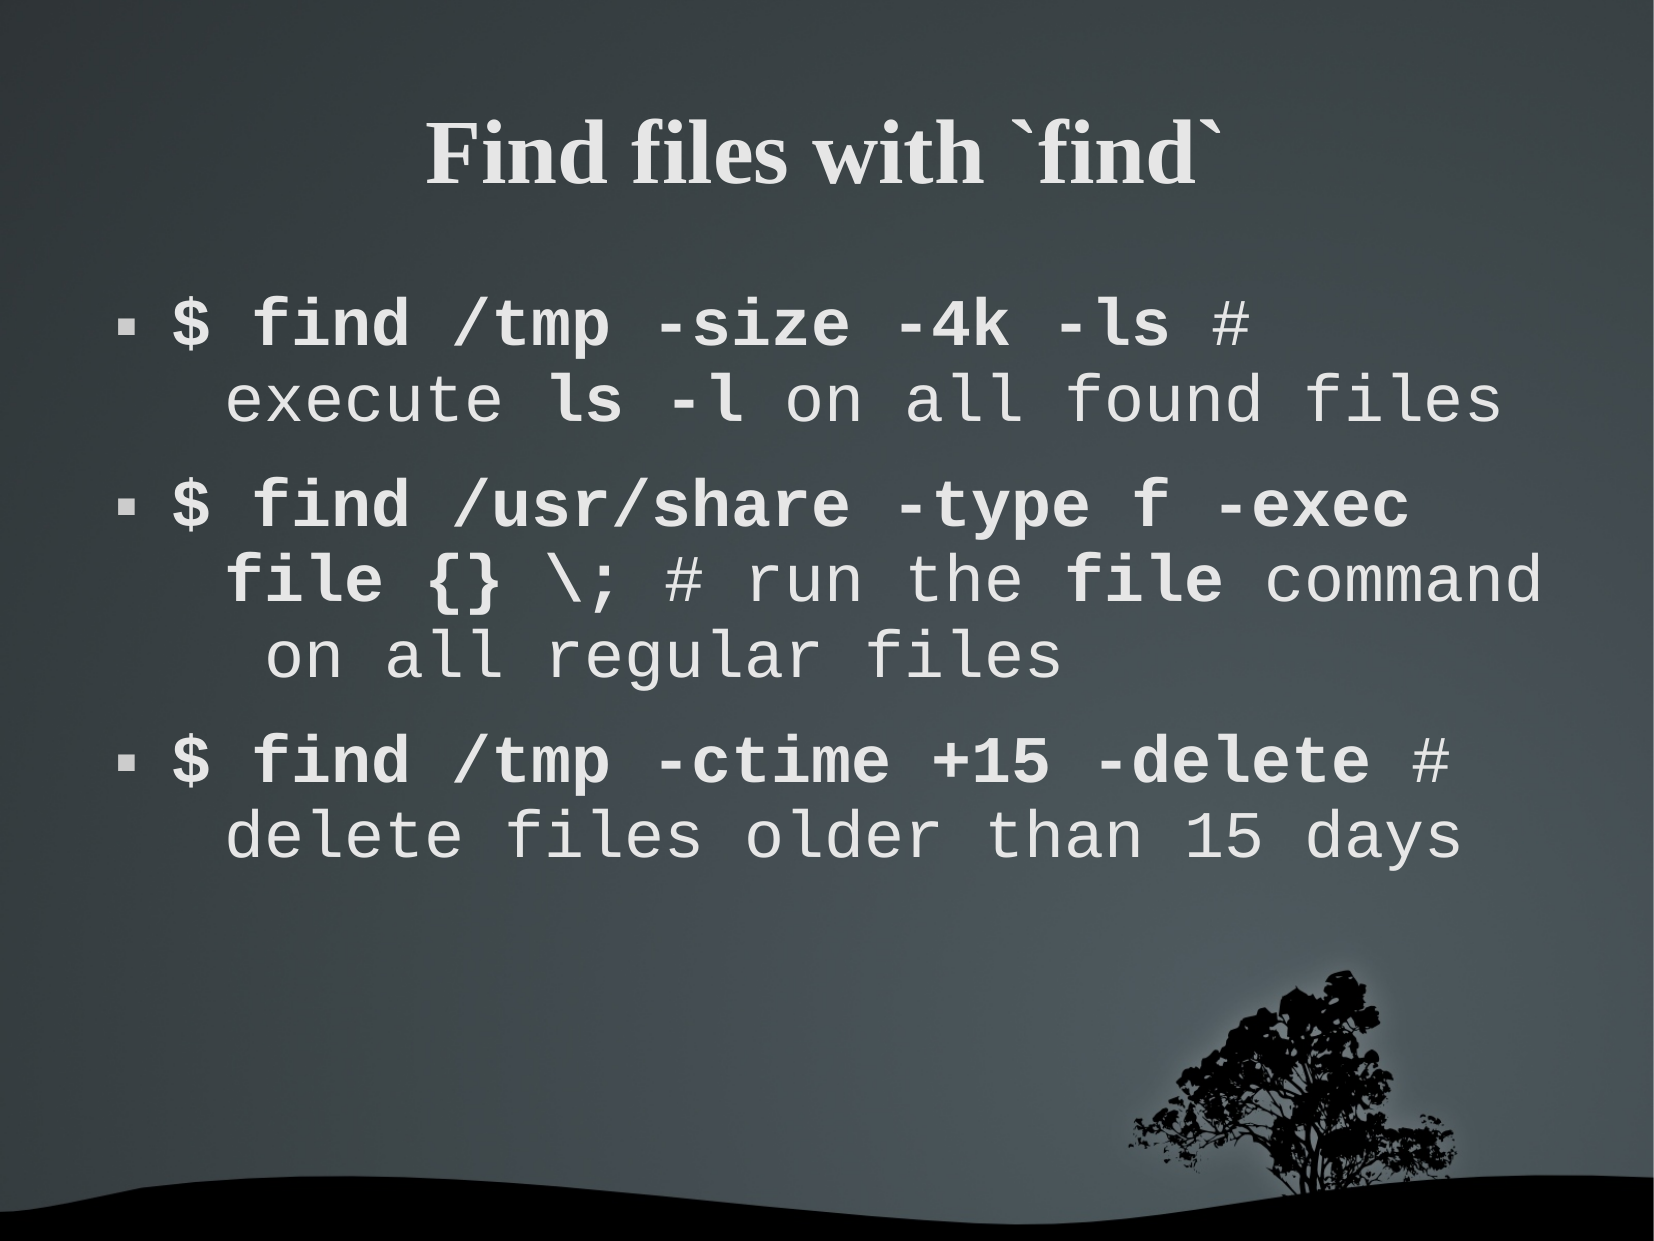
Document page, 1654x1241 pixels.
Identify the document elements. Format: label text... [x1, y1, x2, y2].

title Find files with `find` [82, 33, 1571, 273]
picture [0, 0, 1654, 1241]
list $ find /tmp -size -4k -ls # execute ls -l on all found files $ find /usr/share -type f -exec file {} \; # run the file command on all regular files $ find /tmp -ctime +15 -delete # delete files older than 15 days [82, 290, 1571, 1109]
